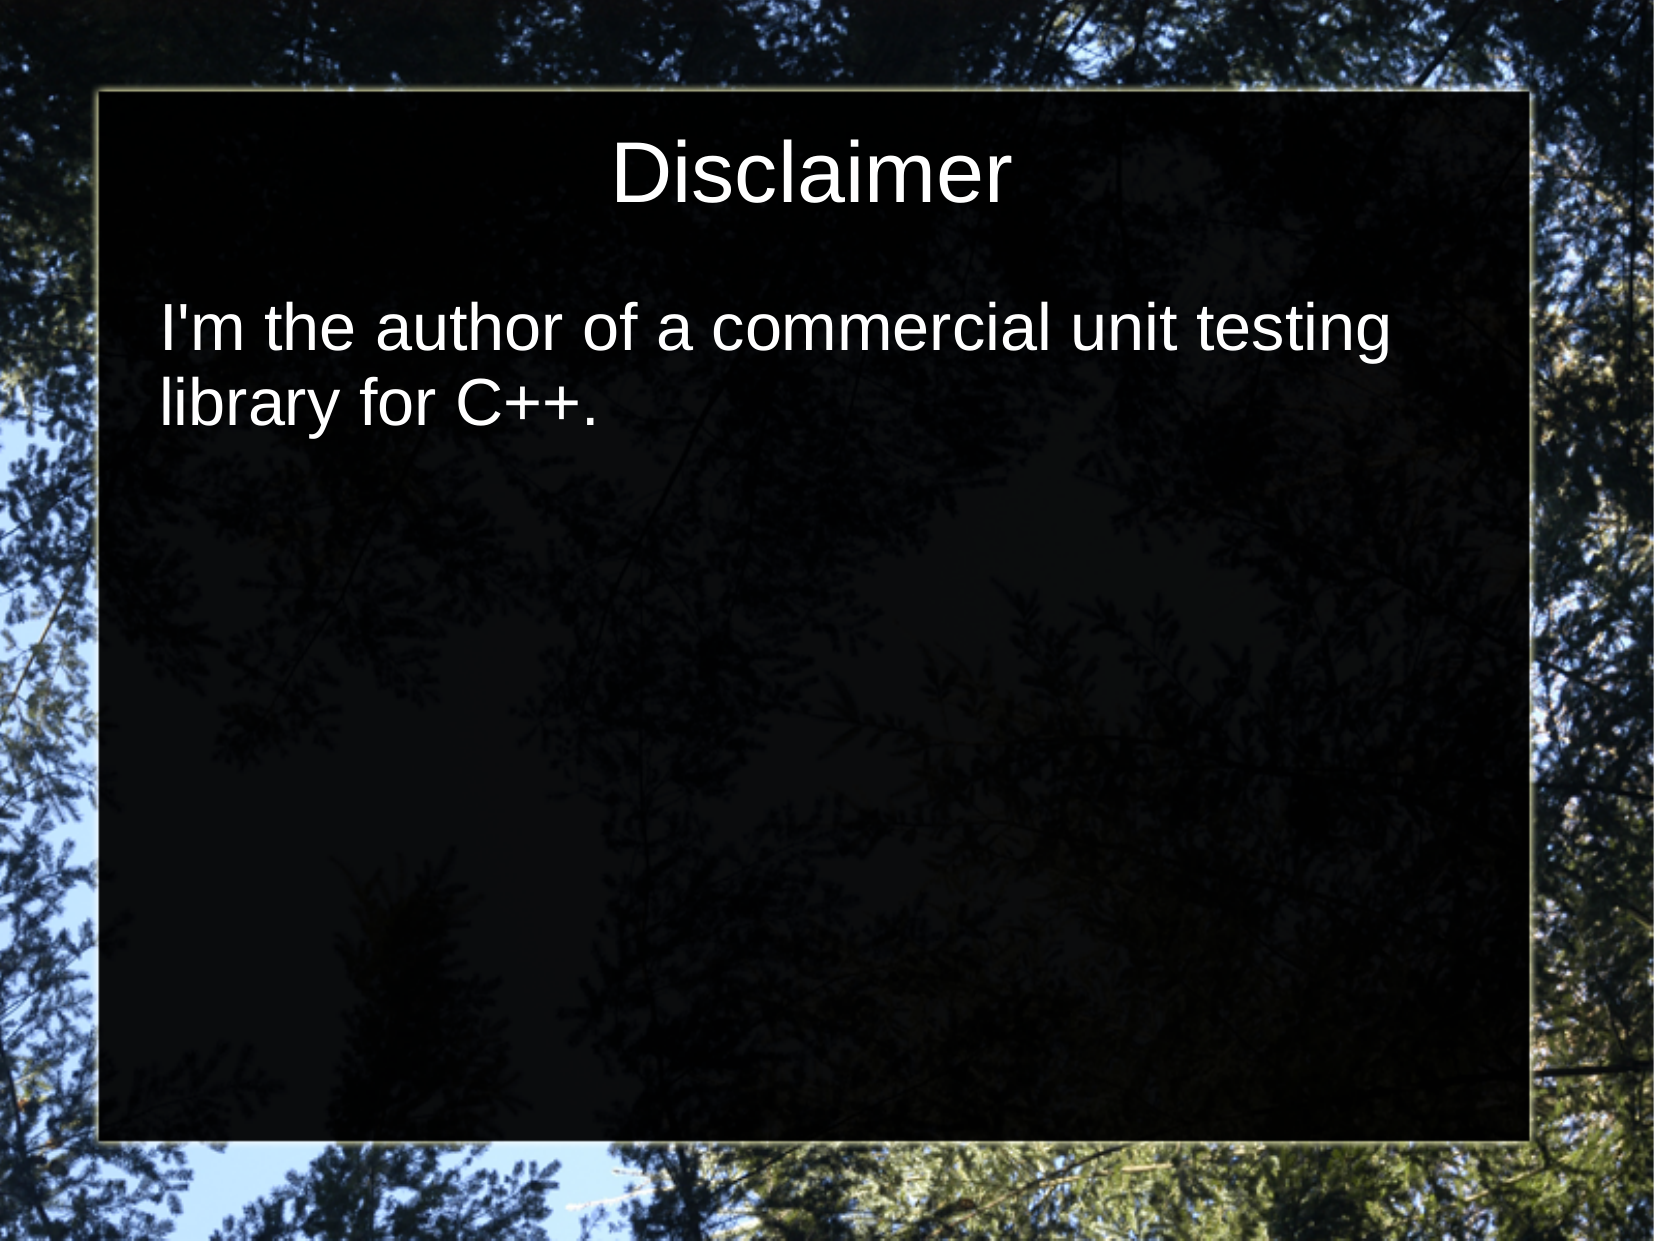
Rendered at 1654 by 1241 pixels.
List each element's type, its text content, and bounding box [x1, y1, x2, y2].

picture [0, 0, 1654, 1241]
title Disclaimer [88, 88, 1536, 257]
list I'm the author of a commercial unit testing library for C++. [88, 290, 1536, 1109]
